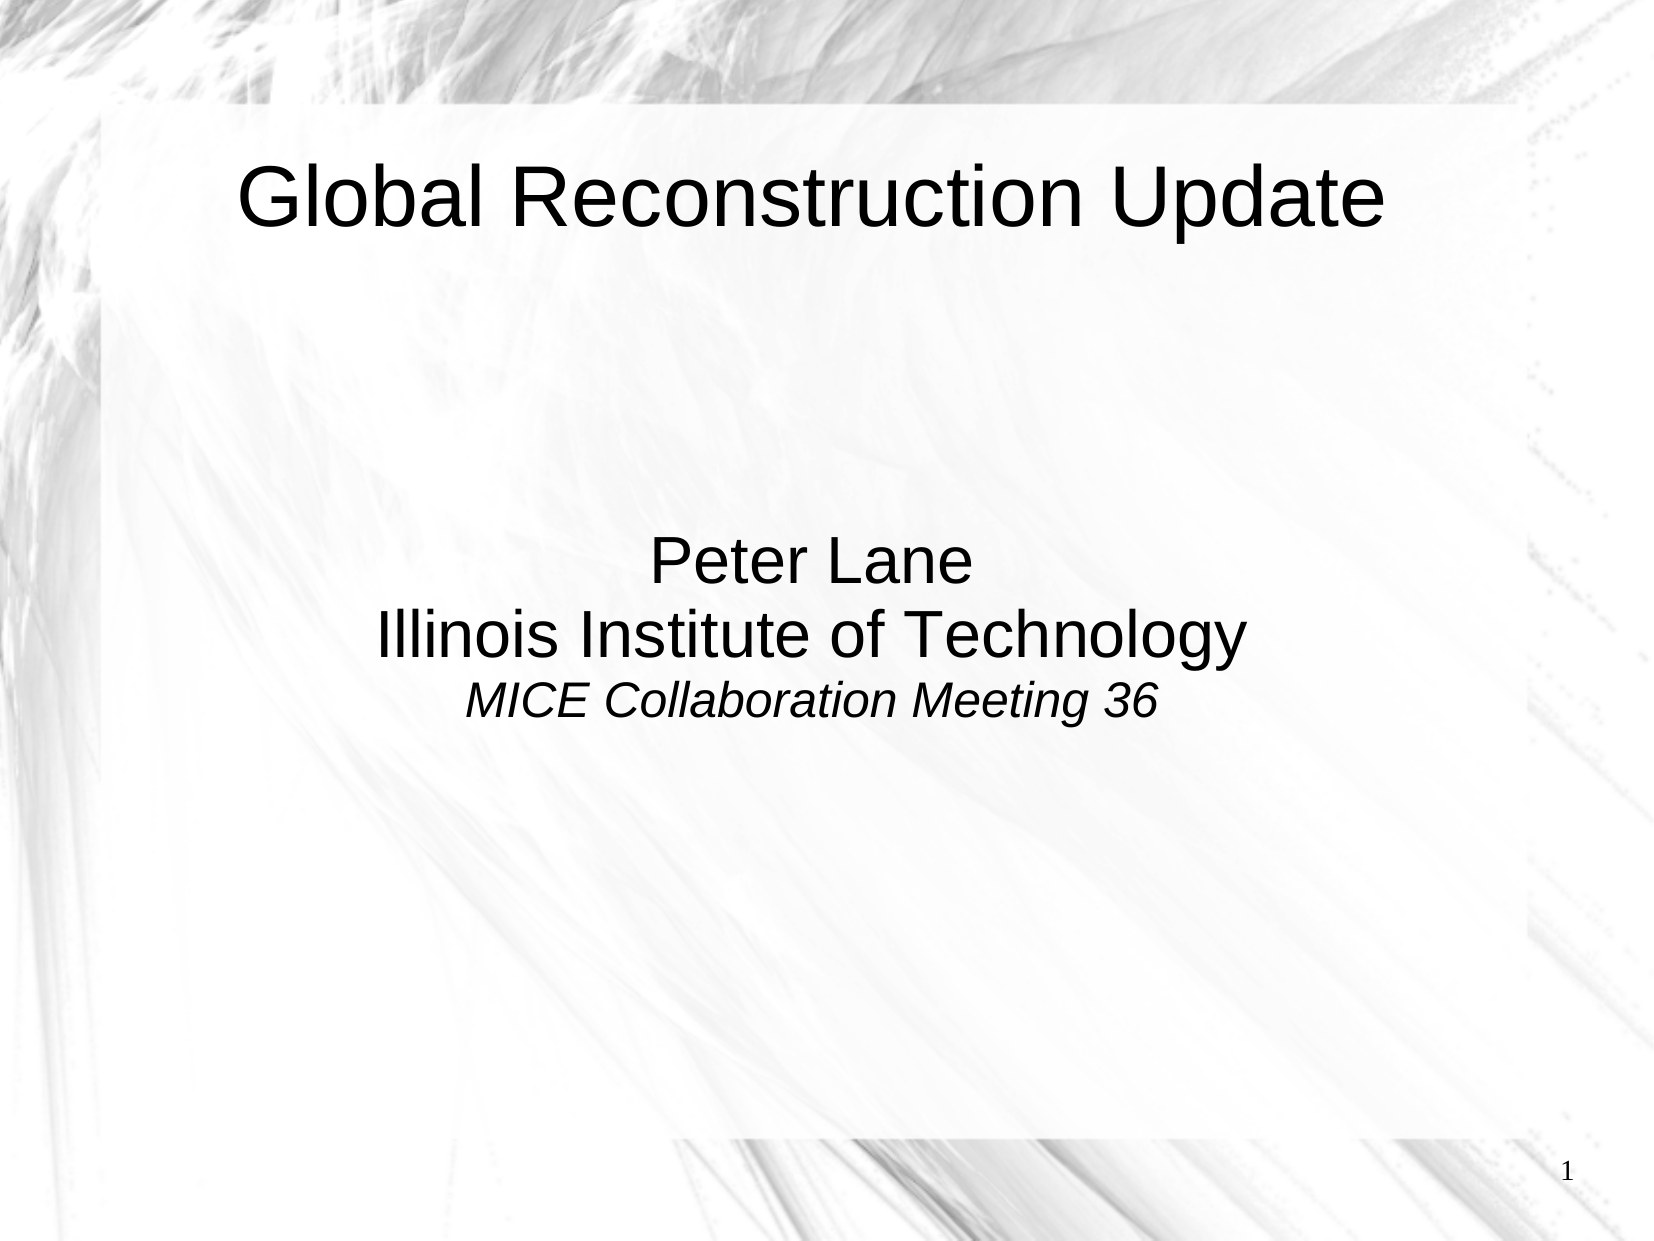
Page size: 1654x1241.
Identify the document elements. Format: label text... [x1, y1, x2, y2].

subtitle Peter Lane Illinois Institute of Technology MICE Collaboration Meeting 36 [118, 112, 1506, 1139]
picture [0, 0, 1654, 1241]
